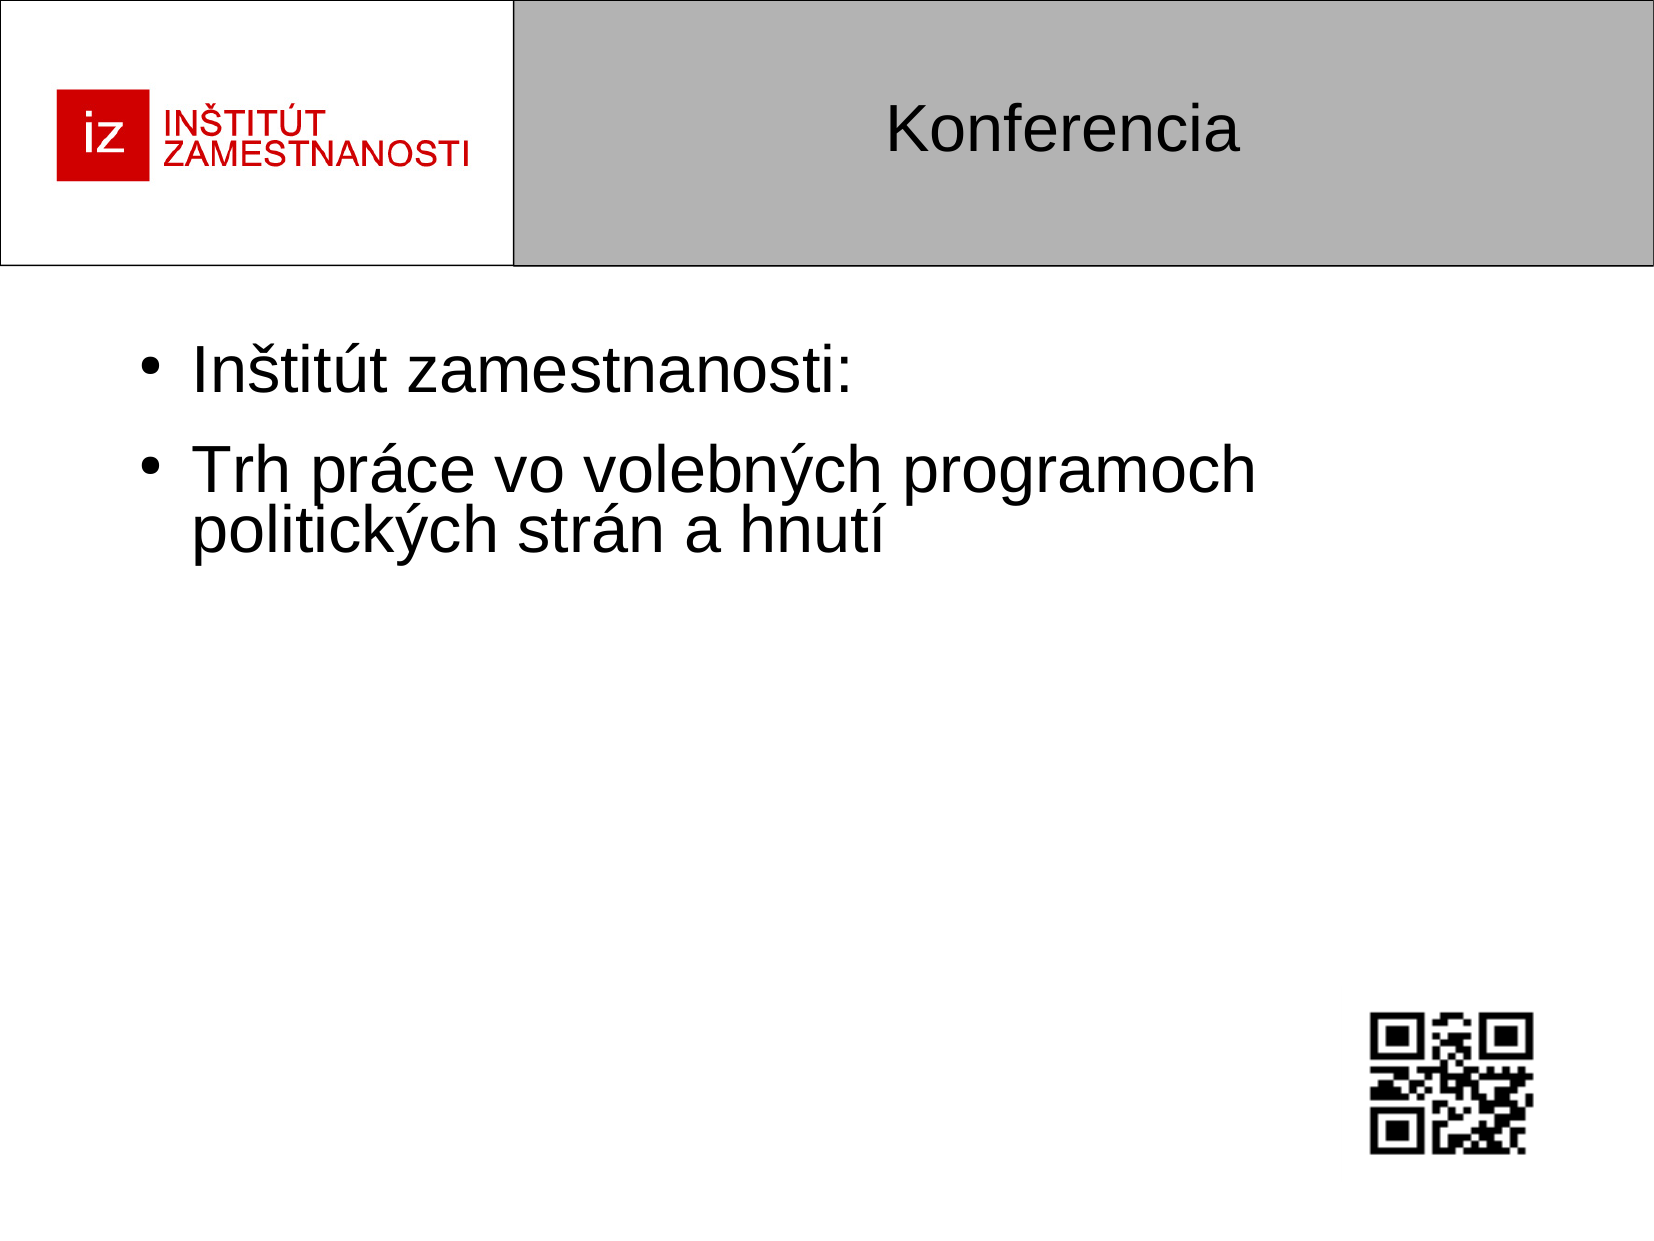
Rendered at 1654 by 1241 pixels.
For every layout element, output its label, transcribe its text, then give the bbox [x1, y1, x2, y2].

picture [1340, 986, 1565, 1182]
picture [5, 8, 512, 257]
title Konferencia [561, 29, 1565, 237]
list Inštitút zamestnanosti: Trh práce vo volebných programoch politických strán a hnutí [121, 344, 1533, 1126]
